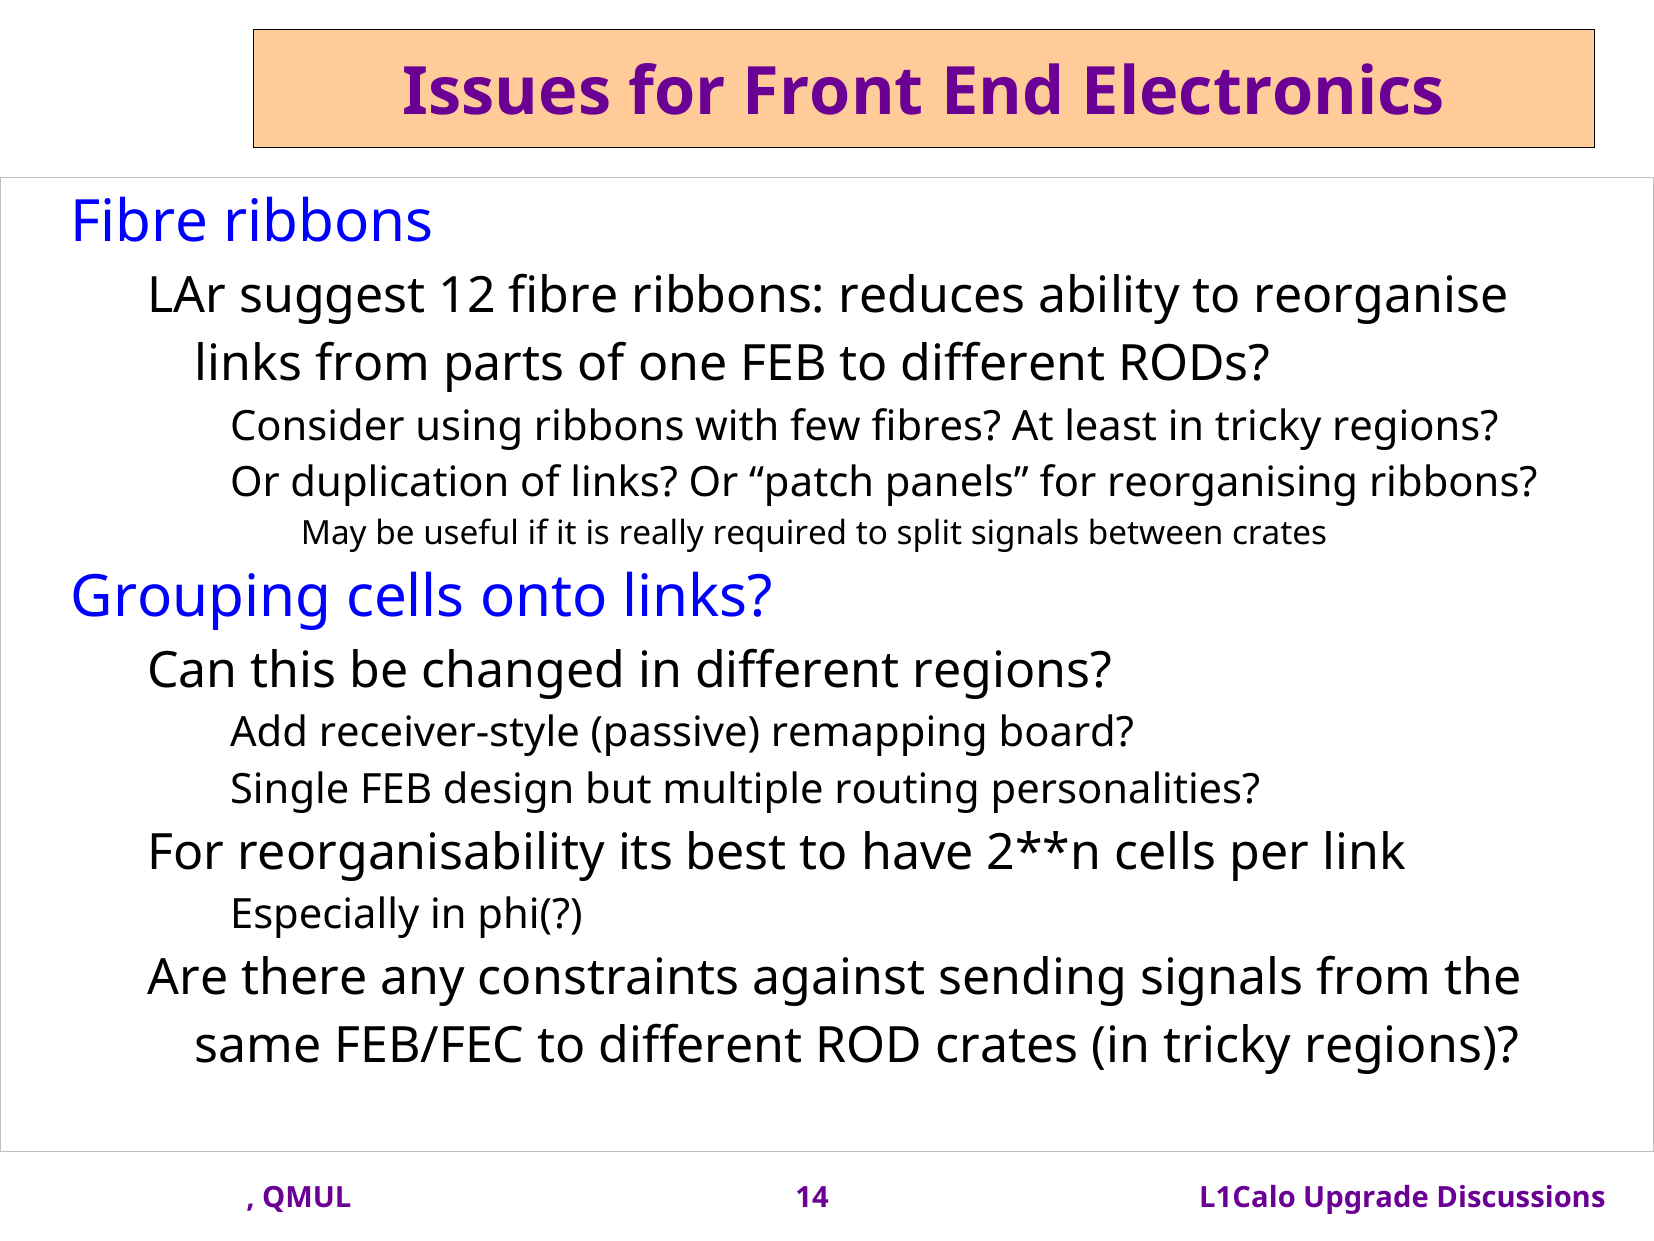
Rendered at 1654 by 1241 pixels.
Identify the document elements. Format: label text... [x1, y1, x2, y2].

title Issues for Front End Electronics [253, 29, 1595, 148]
list Fibre ribbons LAr suggest 12 fibre ribbons: reduces ability to reorganise links from parts of one FEB to different RODs? Consider using ribbons with few fibres? At least in tricky regions? Or duplication of links? Or “patch panels” for reorganising ribbons? May be useful if it is really required to split signals between crates Grouping cells onto links? Can this be changed in different regions? Add receiver-style (passive) remapping board? Single FEB design but multiple routing personalities? For reorganisability its best to have 2**n cells per link Especially in phi(?) Are there any constraints against sending signals from the same FEB/FEC to different ROD crates (in tricky regions)? [52, 179, 1598, 1099]
